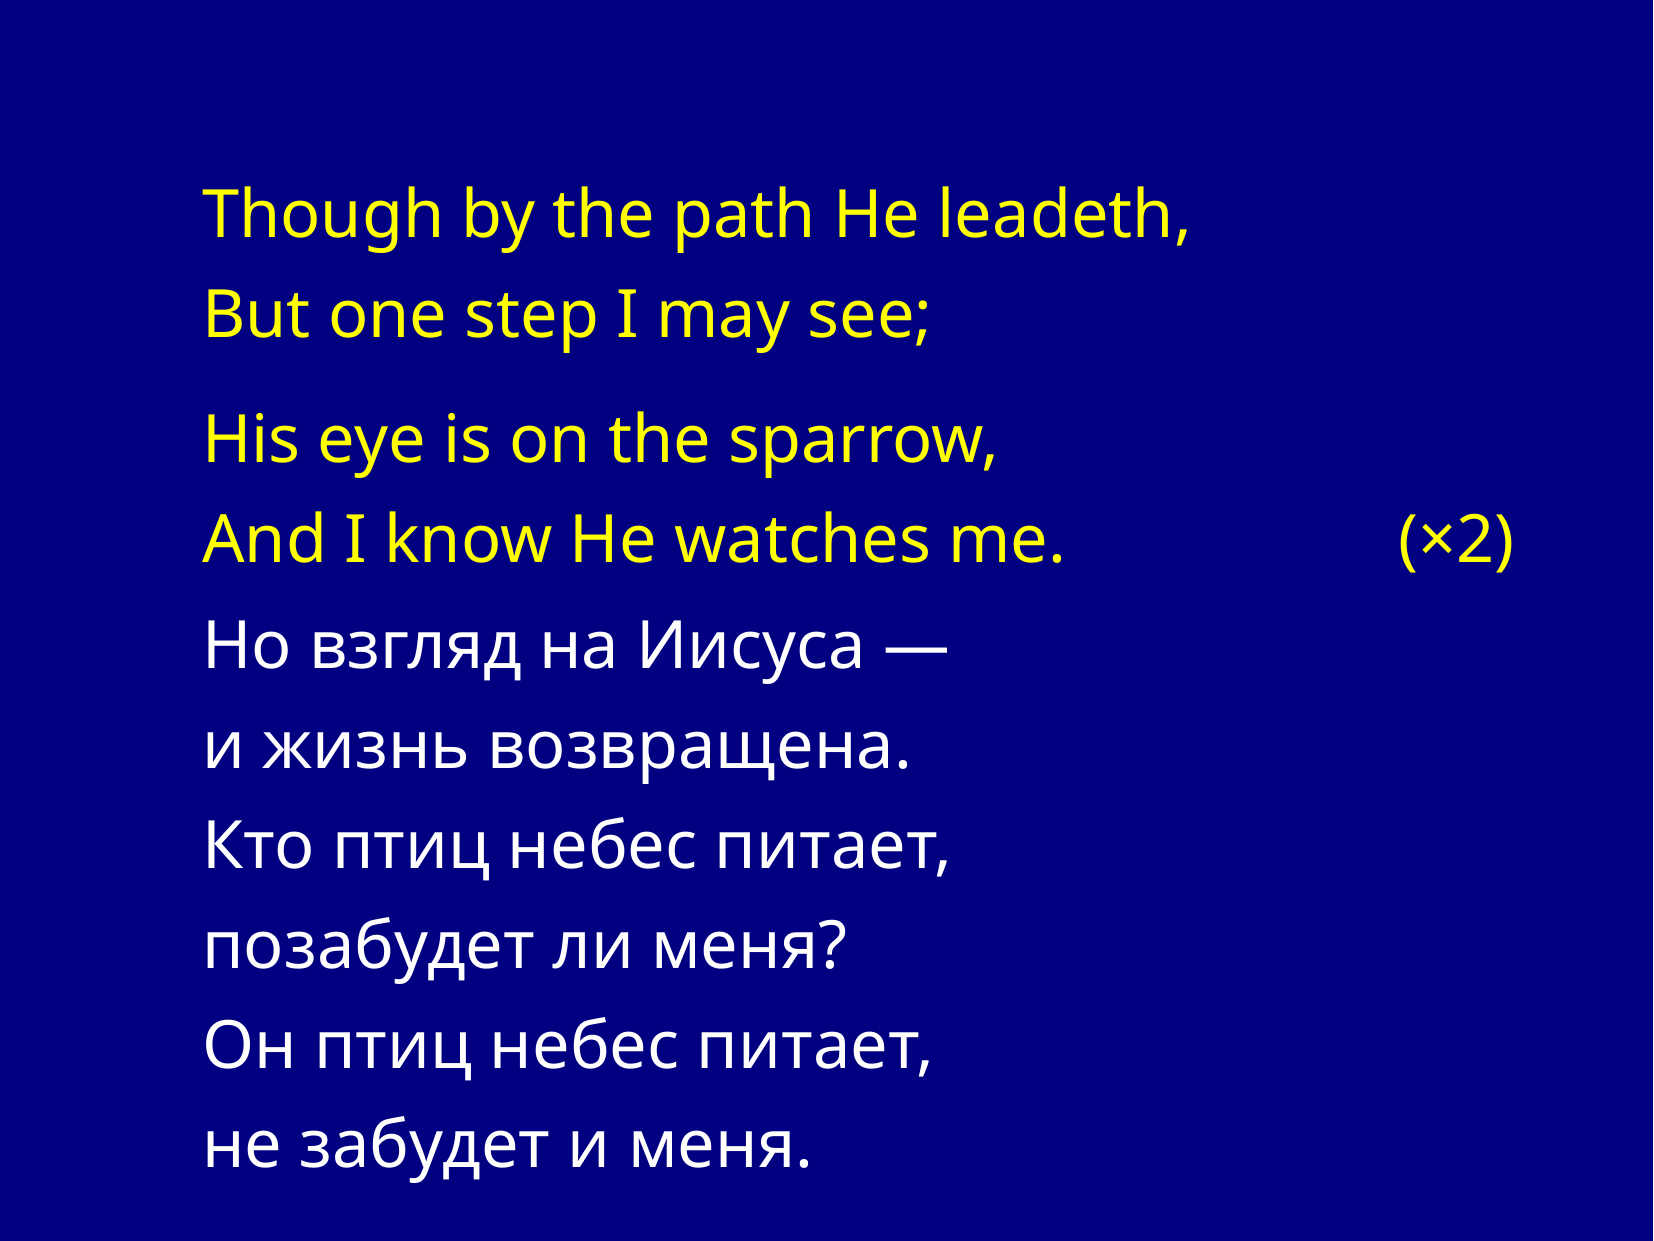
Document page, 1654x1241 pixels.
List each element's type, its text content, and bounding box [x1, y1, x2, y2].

text_box Though by the path He leadeth, But one step I may see; His eye is on the sparrow, And I know He watches me. (×2) [75, 150, 1576, 581]
text_box Но взгляд на Иисуса — и жизнь возвращена. Кто птиц небес питает, позабудет ли меня? Он птиц небес питает, не забудет и меня. [75, 581, 1576, 1163]
